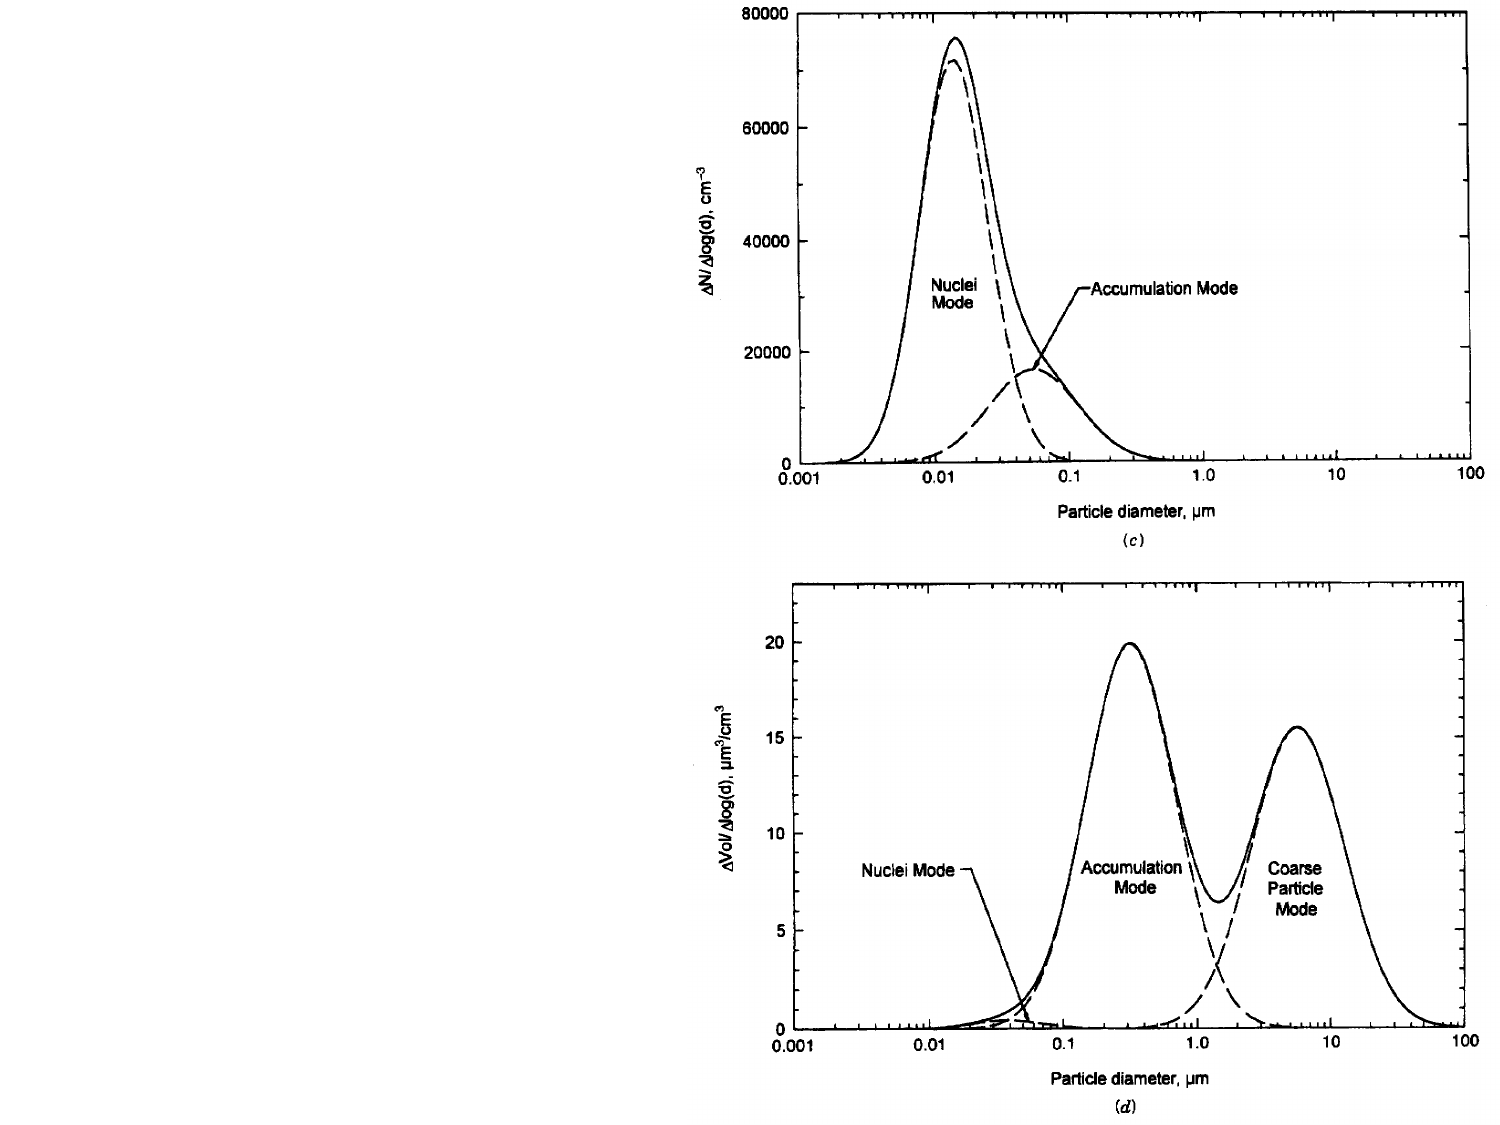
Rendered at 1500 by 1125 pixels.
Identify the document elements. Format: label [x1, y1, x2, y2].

picture [687, 0, 1500, 1125]
